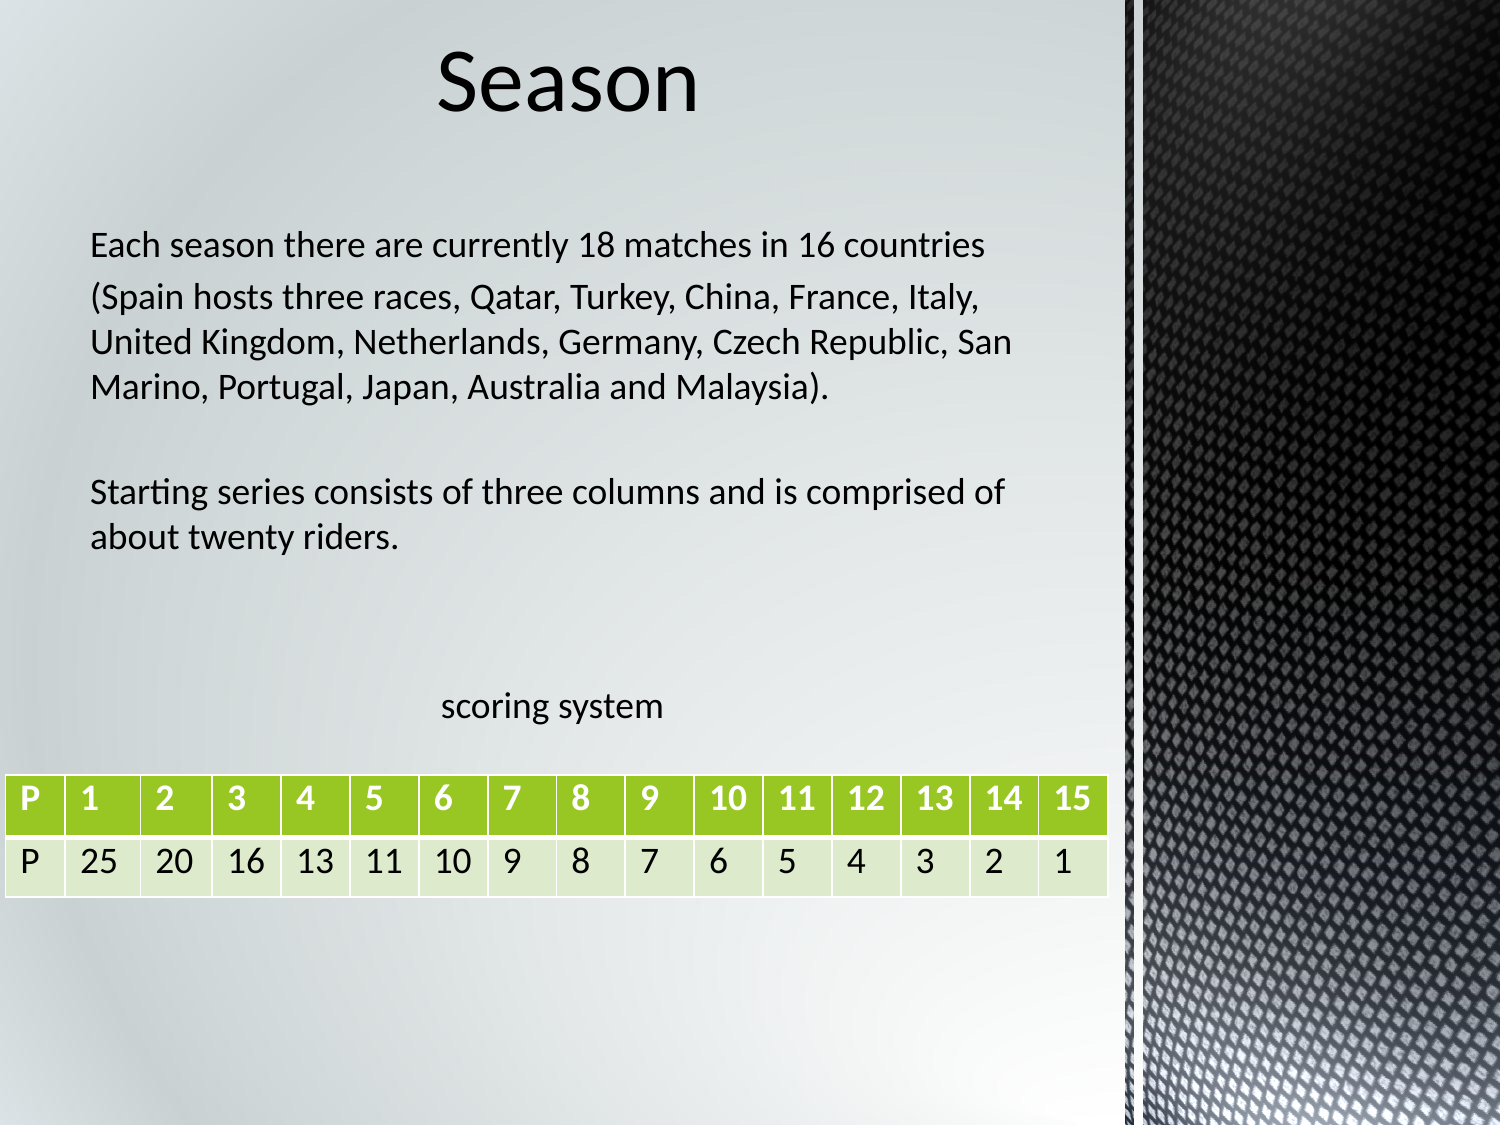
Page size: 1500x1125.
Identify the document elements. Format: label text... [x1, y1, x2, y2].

table_header 3 [213, 776, 280, 835]
list Each season there are currently 18 matches in 16 countries (Spain hosts three races, Qatar, Turkey, China, France, Italy, United Kingdom, Netherlands, Germany, Czech Republic, San Marino, Portugal, Japan, Australia and Malaysia). Starting series consists of three columns and is comprised of about twenty riders. [75, 212, 1088, 774]
table_header 2 [141, 776, 211, 835]
picture [0, 0, 1500, 1125]
table_header 5 [351, 776, 418, 835]
table_header 6 [420, 776, 487, 835]
table_cell 5 [764, 840, 831, 896]
table_cell 2 [971, 840, 1038, 896]
table_cell 9 [489, 840, 556, 896]
table_cell 8 [557, 840, 624, 896]
table_cell 7 [626, 840, 693, 896]
title Season [75, 37, 1063, 138]
table_cell 25 [66, 840, 140, 896]
table_cell 20 [141, 840, 211, 896]
table_cell 11 [351, 840, 418, 896]
table_cell 13 [282, 840, 349, 896]
table_cell 16 [213, 840, 280, 896]
table_header 4 [282, 776, 349, 835]
table_cell 1 [1039, 840, 1107, 896]
table_cell 4 [833, 840, 900, 896]
table_header 12 [833, 776, 900, 835]
table_header 10 [695, 776, 762, 835]
table_header 9 [626, 776, 693, 835]
table_header 13 [902, 776, 969, 835]
table_header 8 [557, 776, 624, 835]
table_cell 6 [695, 840, 762, 896]
table_header 14 [971, 776, 1038, 835]
table_header P [6, 776, 64, 835]
text_box scoring system [426, 628, 680, 734]
table_cell P [6, 840, 64, 896]
table_header 1 [66, 776, 140, 835]
table_header 15 [1039, 776, 1107, 835]
table_header 7 [489, 776, 556, 835]
table_cell 3 [902, 840, 969, 896]
table_cell 10 [420, 840, 487, 896]
table_header 11 [764, 776, 831, 835]
